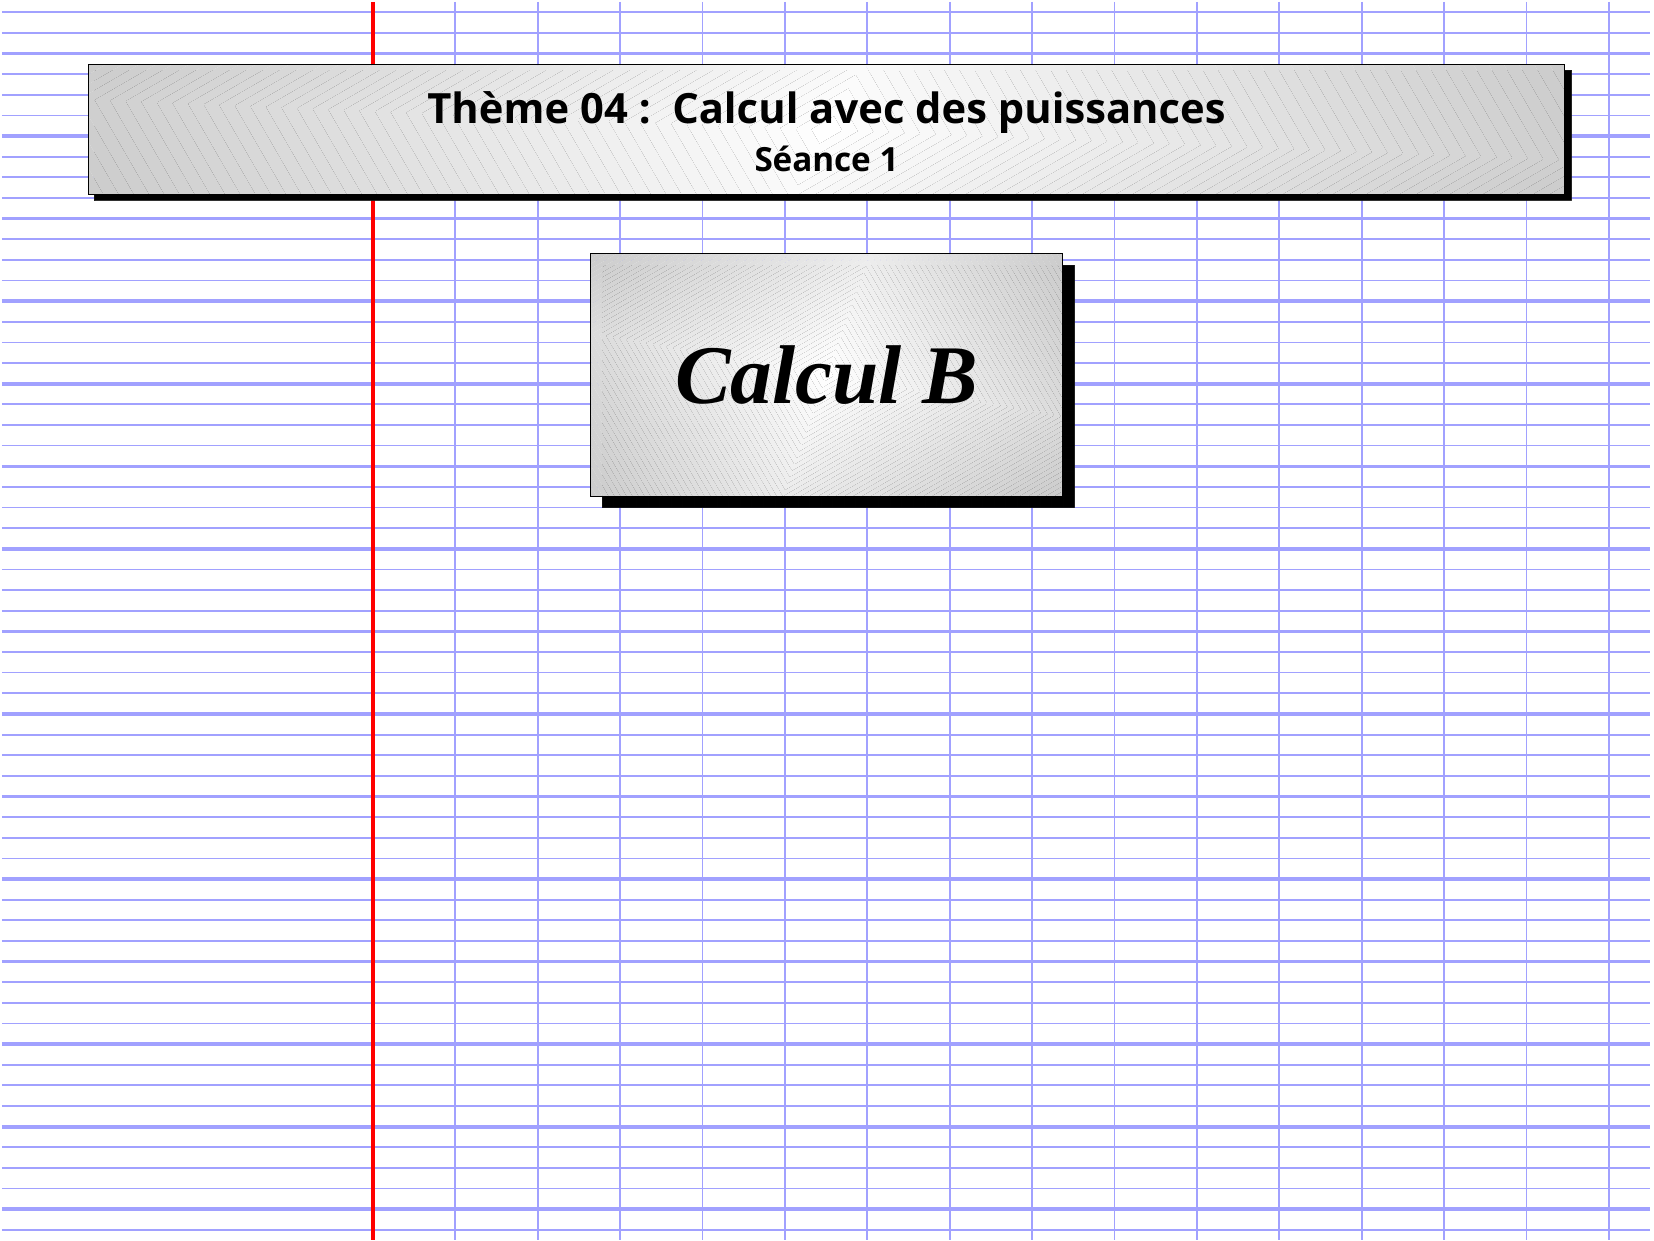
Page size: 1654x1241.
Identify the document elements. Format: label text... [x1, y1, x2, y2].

text_box Thème 04 : Calcul avec des puissances Séance 1 [88, 64, 1565, 195]
picture [0, 0, 1654, 1241]
text_box Calcul B [590, 253, 1063, 497]
